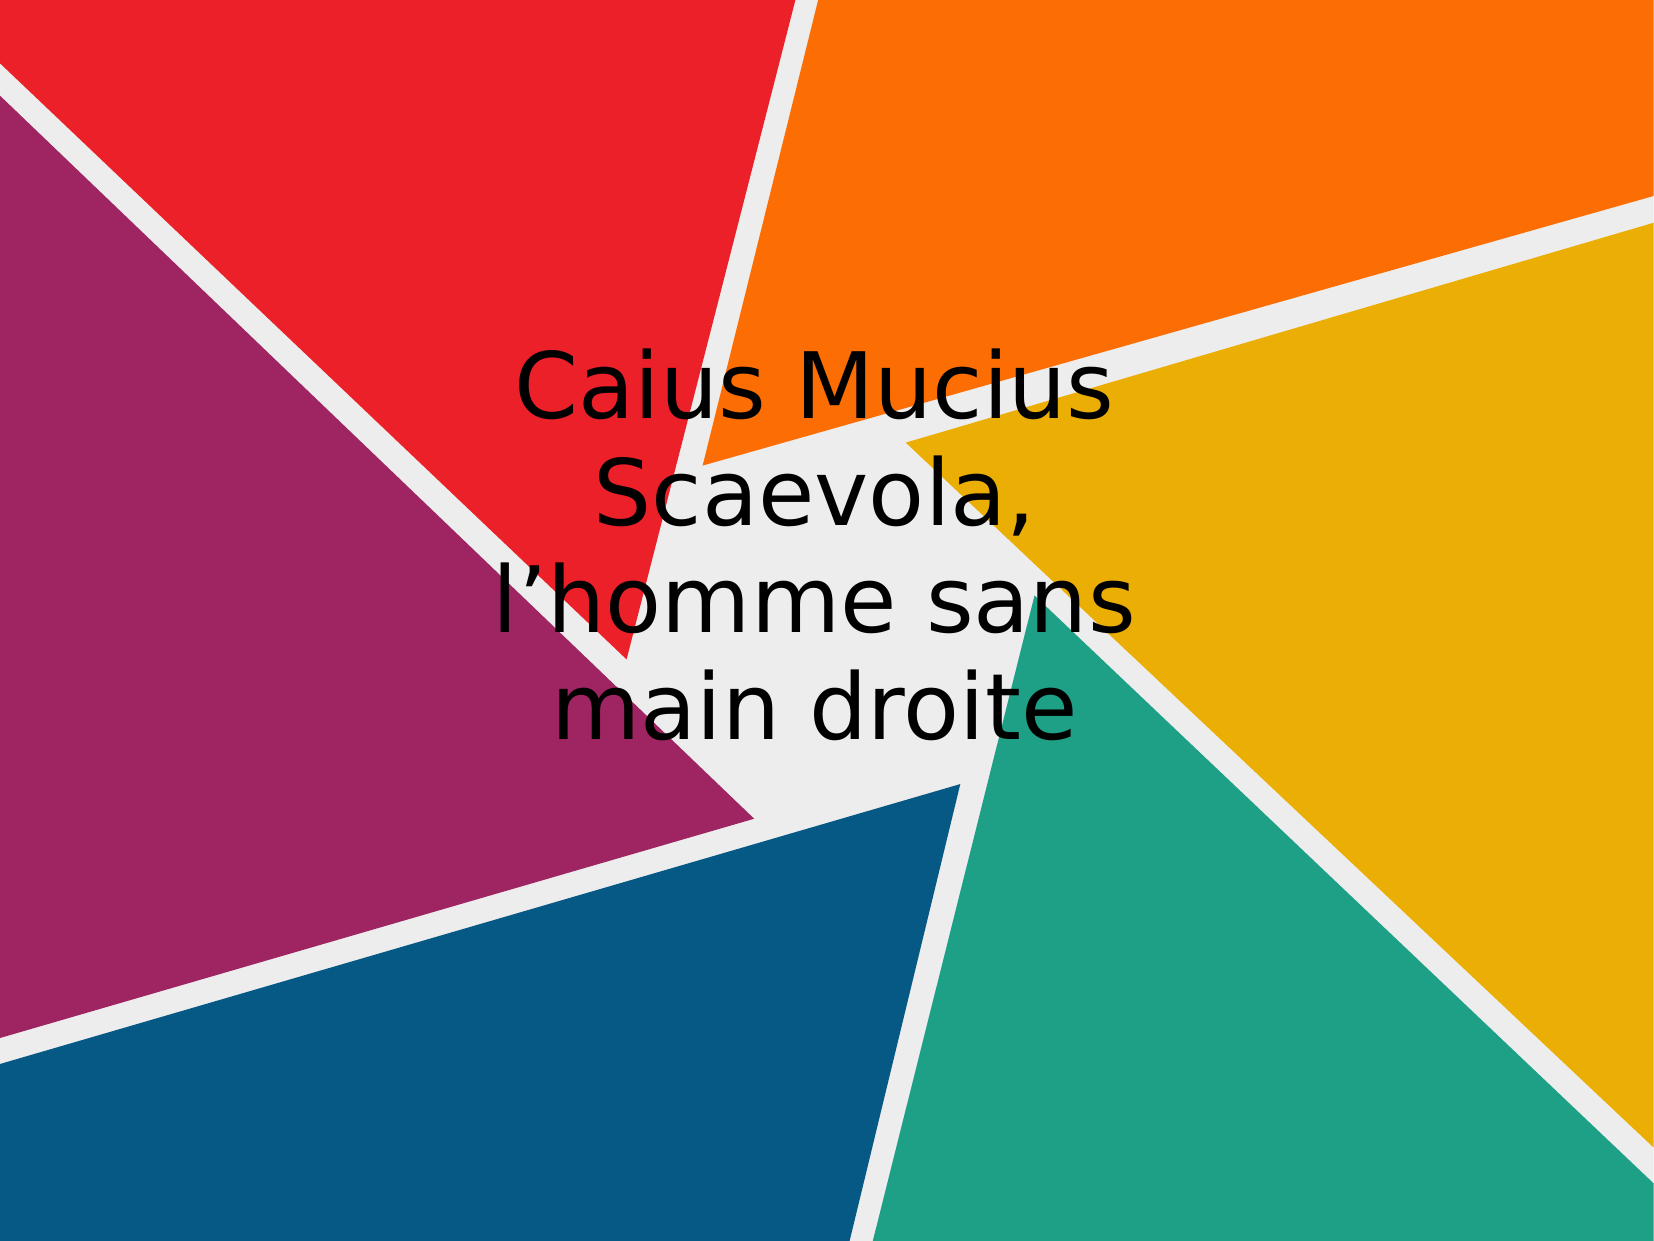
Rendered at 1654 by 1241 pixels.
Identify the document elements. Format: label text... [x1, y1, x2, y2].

subtitle Caius Mucius Scaevola, l’homme sans main droite [460, 271, 1170, 824]
